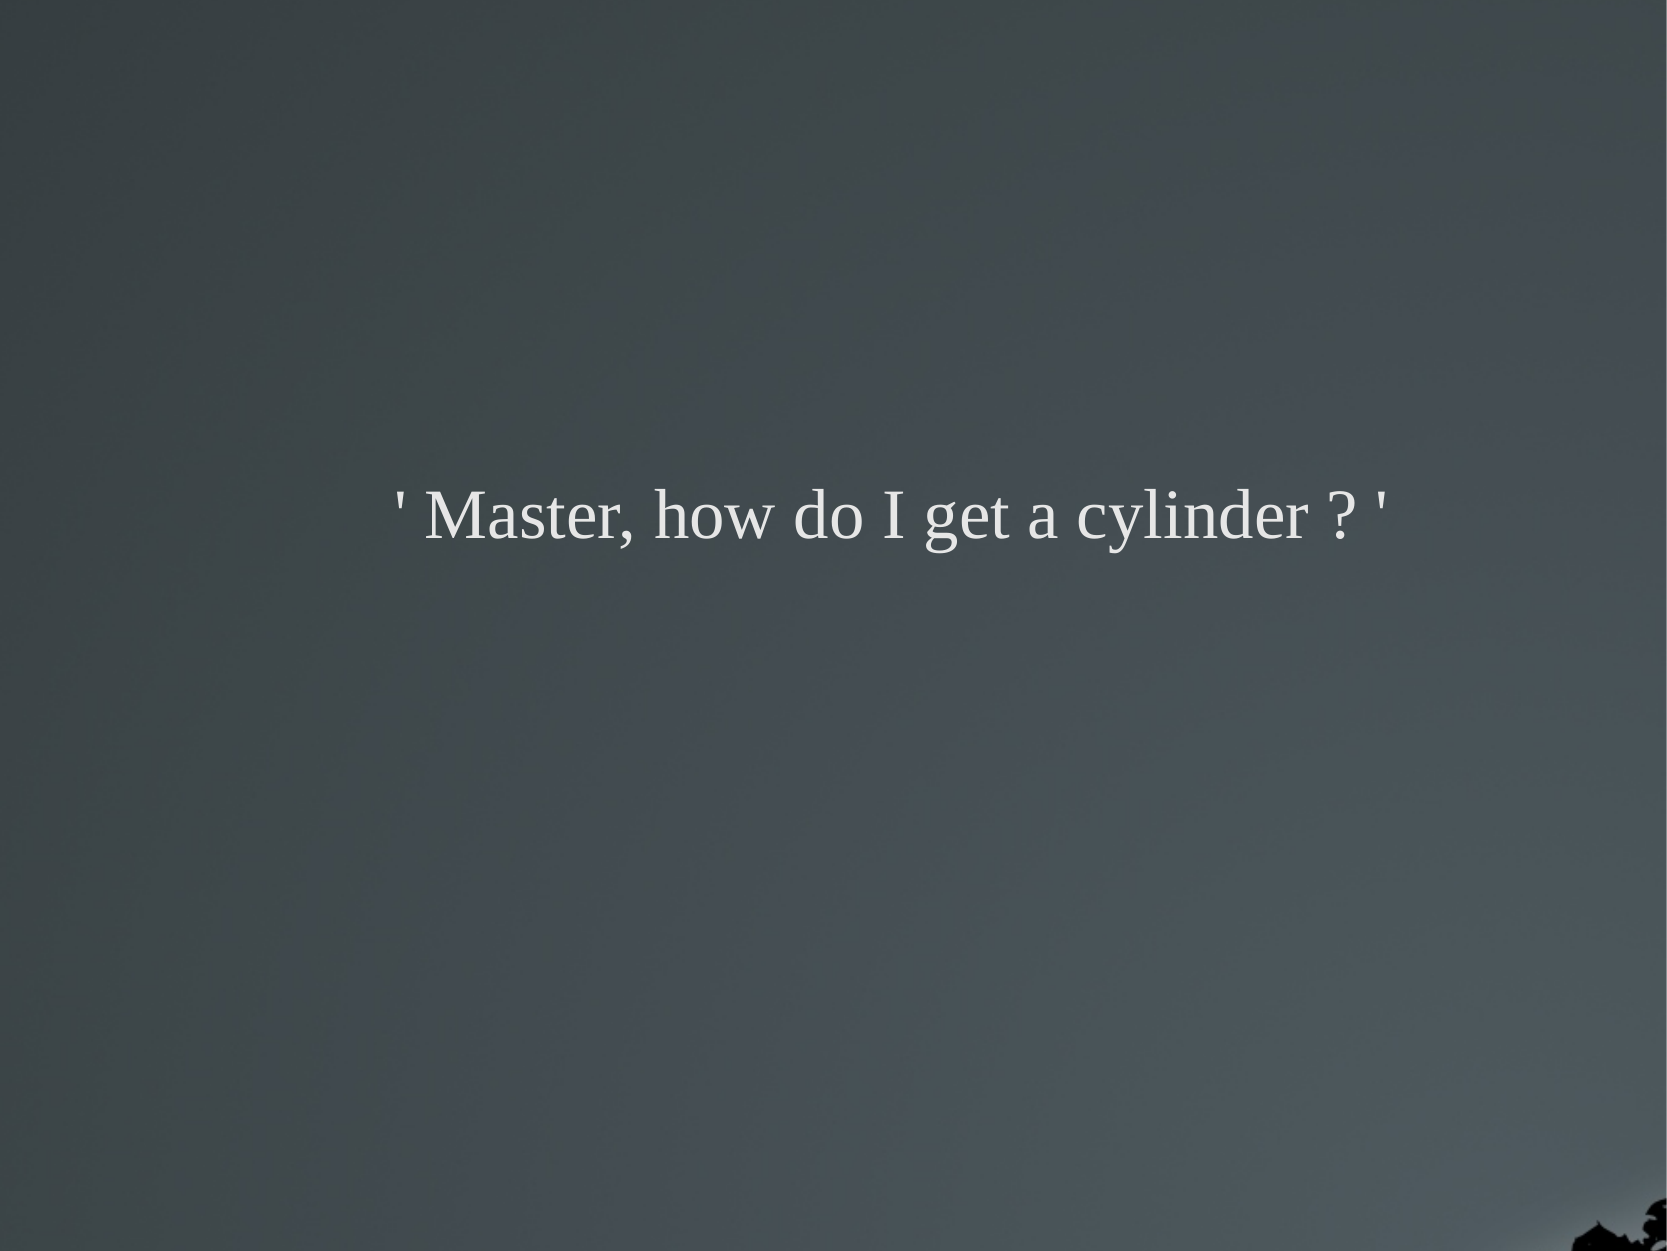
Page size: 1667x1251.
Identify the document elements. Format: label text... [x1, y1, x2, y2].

picture [0, 0, 1667, 1251]
list ' Master, how do I get a cylinder ? ' [142, 471, 1607, 745]
